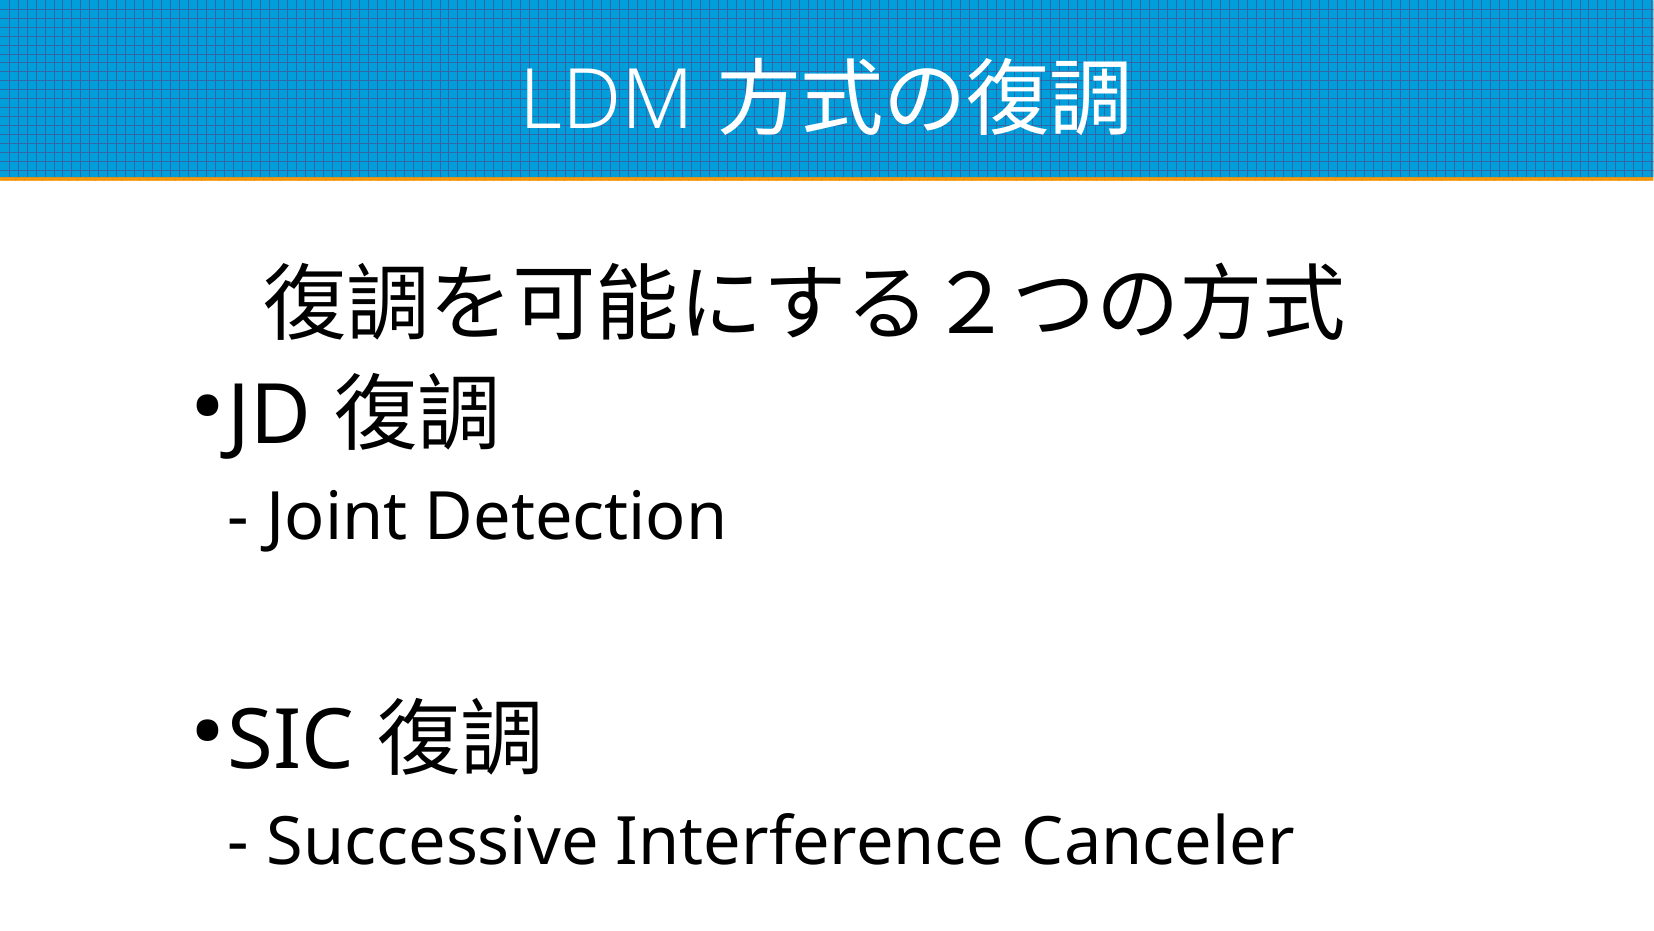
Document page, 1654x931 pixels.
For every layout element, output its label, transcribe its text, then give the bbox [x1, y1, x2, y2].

title LDM方式の復調 [82, 14, 1571, 171]
text_box 復調を可能にする２つの方式 [248, 249, 1362, 345]
text_box JD復調 - Joint Detection SIC復調 - Successive Interference Canceler [186, 418, 1492, 814]
